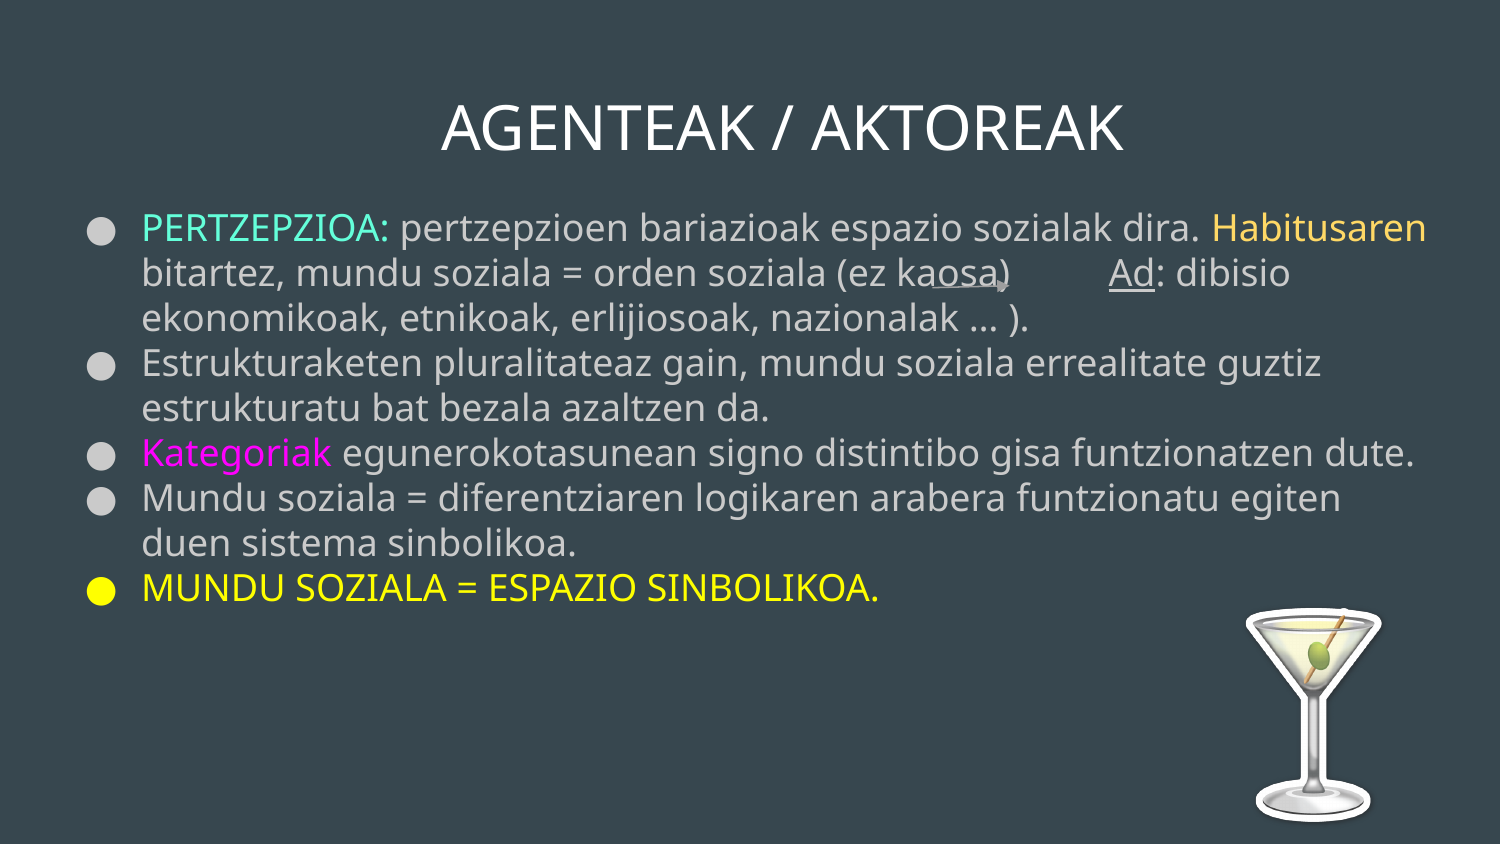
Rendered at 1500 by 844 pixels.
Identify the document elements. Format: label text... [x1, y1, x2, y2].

picture [1239, 601, 1390, 831]
list PERTZEPZIOA: pertzepzioen bariazioak espazio sozialak dira. Habitusaren bitartez, mundu soziala = orden soziala (ez kaosa) Ad: dibisio ekonomikoak, etnikoak, erlijiosoak, nazionalak … ). Estrukturaketen pluralitateaz gain, mundu soziala errealitate guztiz estrukturatu bat bezala azaltzen da. Kategoriak egunerokotasunean signo distintibo gisa funtzionatzen dute. Mundu soziala = diferentziaren logikaren arabera funtzionatu egiten duen sistema sinbolikoa. MUNDU SOZIALA = ESPAZIO SINBOLIKOA. [51, 189, 1449, 750]
title AGENTEAK / AKTOREAK [51, 72, 1449, 167]
